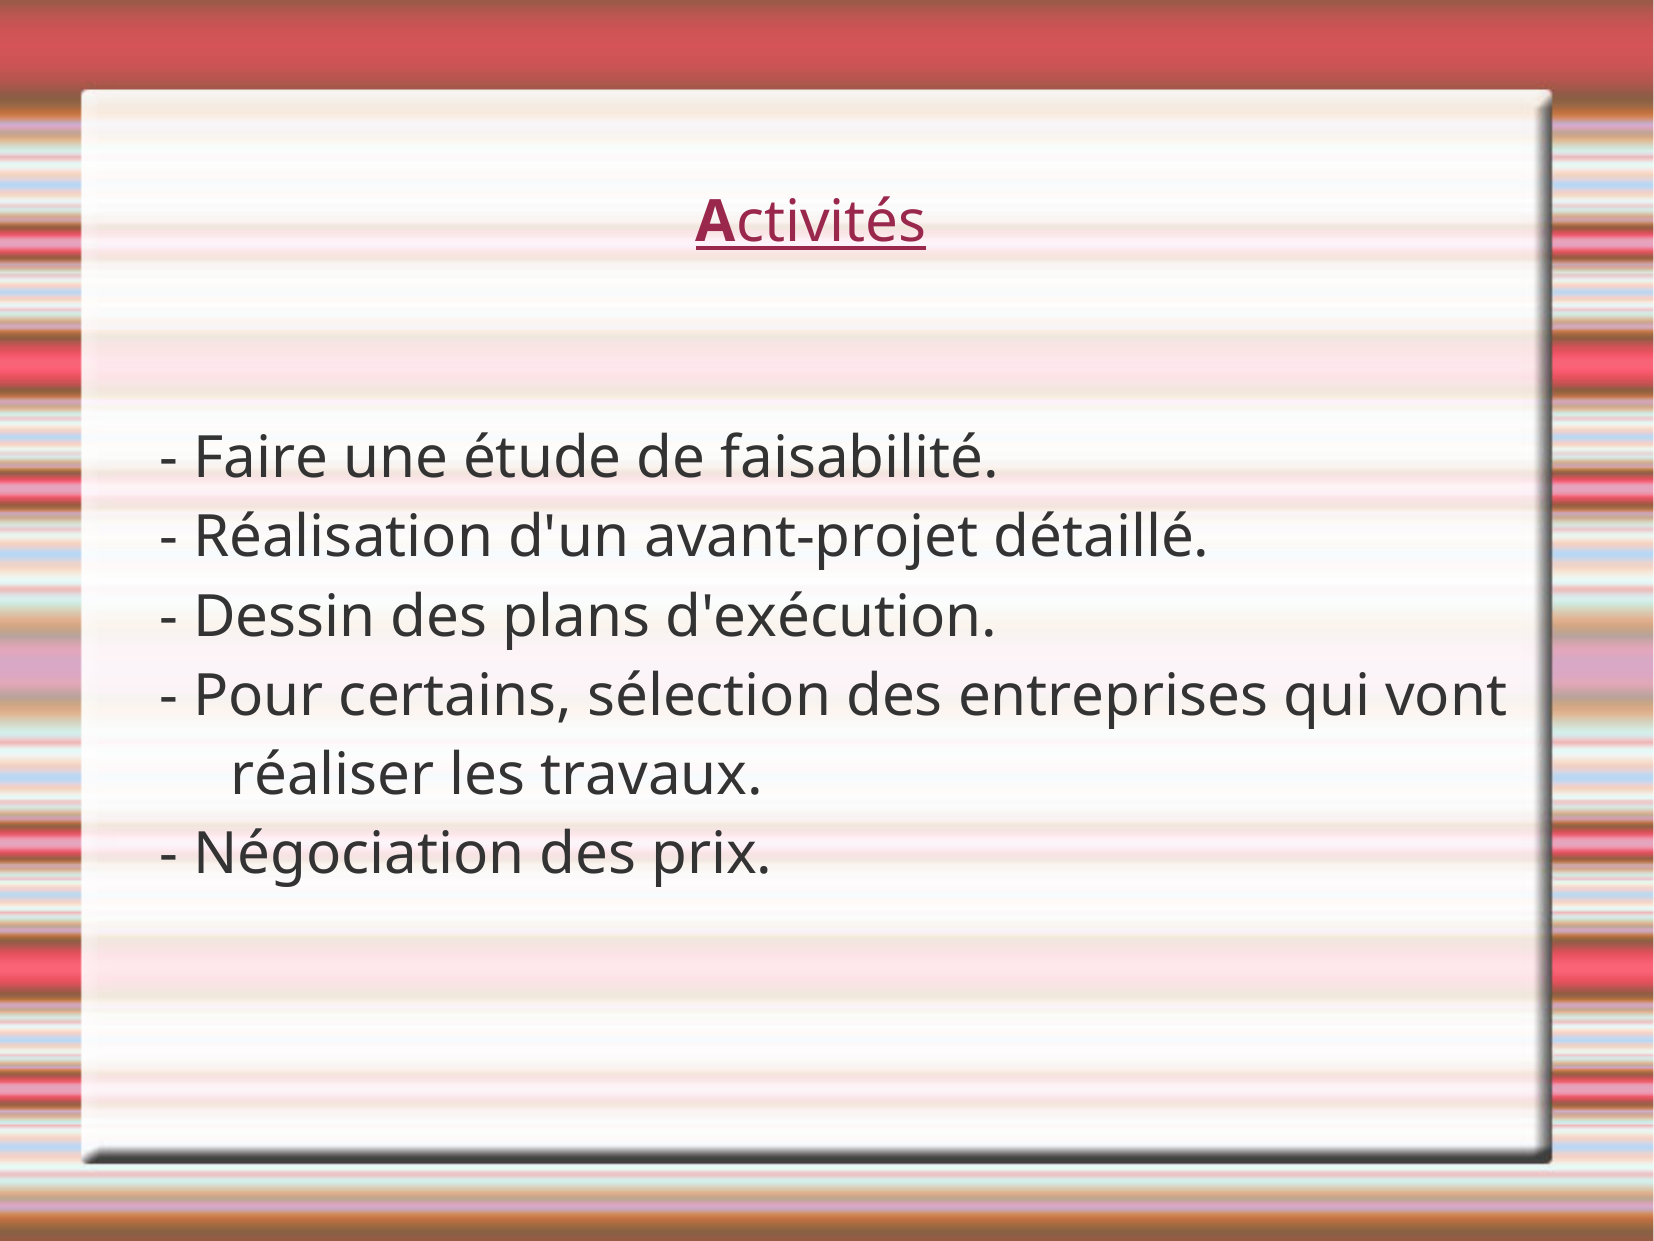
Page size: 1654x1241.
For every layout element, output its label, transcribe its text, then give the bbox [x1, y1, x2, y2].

picture [0, 0, 1654, 1241]
list - Faire une étude de faisabilité. - Réalisation d'un avant-projet détaillé. - Dessin des plans d'exécution. - Pour certains, sélection des entreprises qui vont réaliser les travaux. - Négociation des prix. [147, 340, 1529, 1123]
title Activités [88, 114, 1534, 322]
